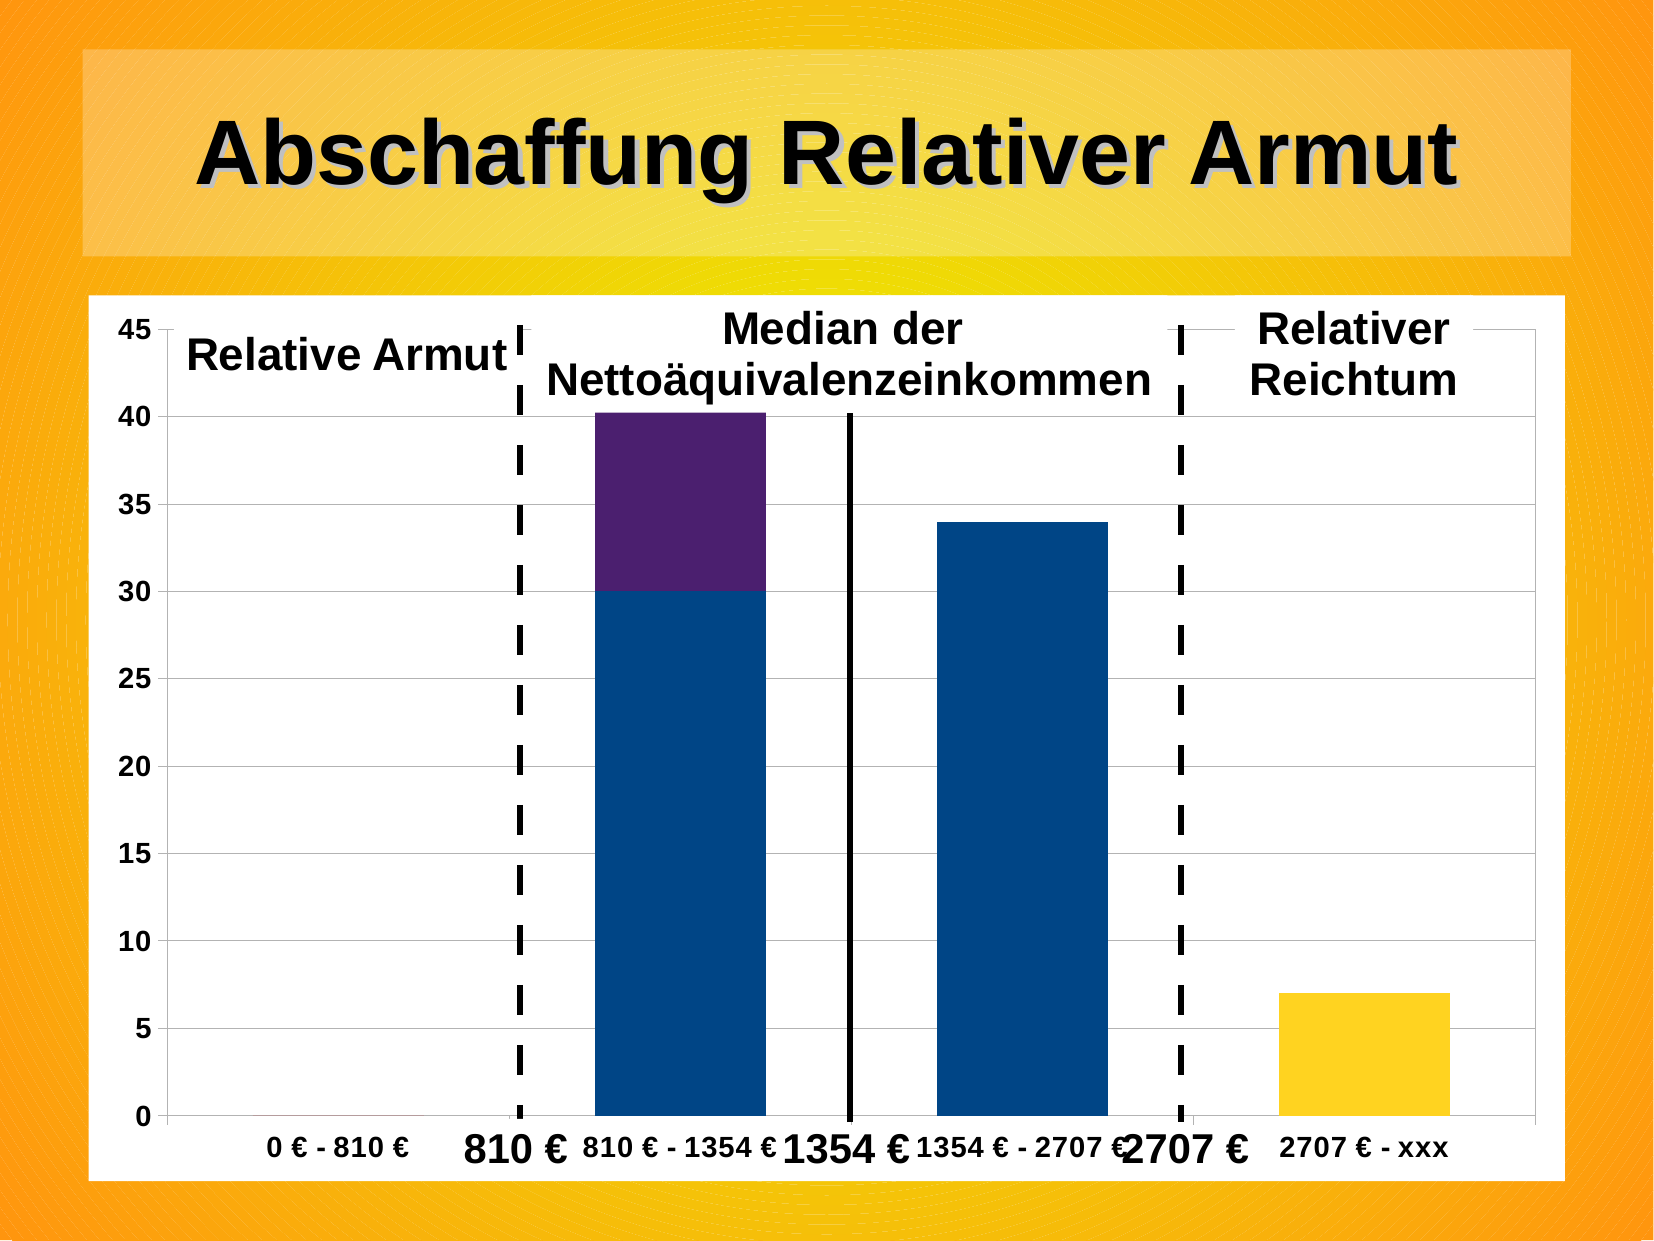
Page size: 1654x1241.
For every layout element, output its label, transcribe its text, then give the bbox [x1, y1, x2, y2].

text_box 1354 € [767, 1118, 926, 1181]
text_box Relative Armut [171, 321, 523, 388]
text_box Median der Nettoäquivalenzeinkommen [531, 295, 1168, 413]
text_box 810 € [448, 1118, 583, 1181]
text_box 2707 € [1106, 1118, 1265, 1181]
title Abschaffung Relativer Armut [82, 49, 1571, 257]
text_box Relativer Reichtum [1234, 295, 1474, 413]
chart [88, 295, 1565, 1182]
